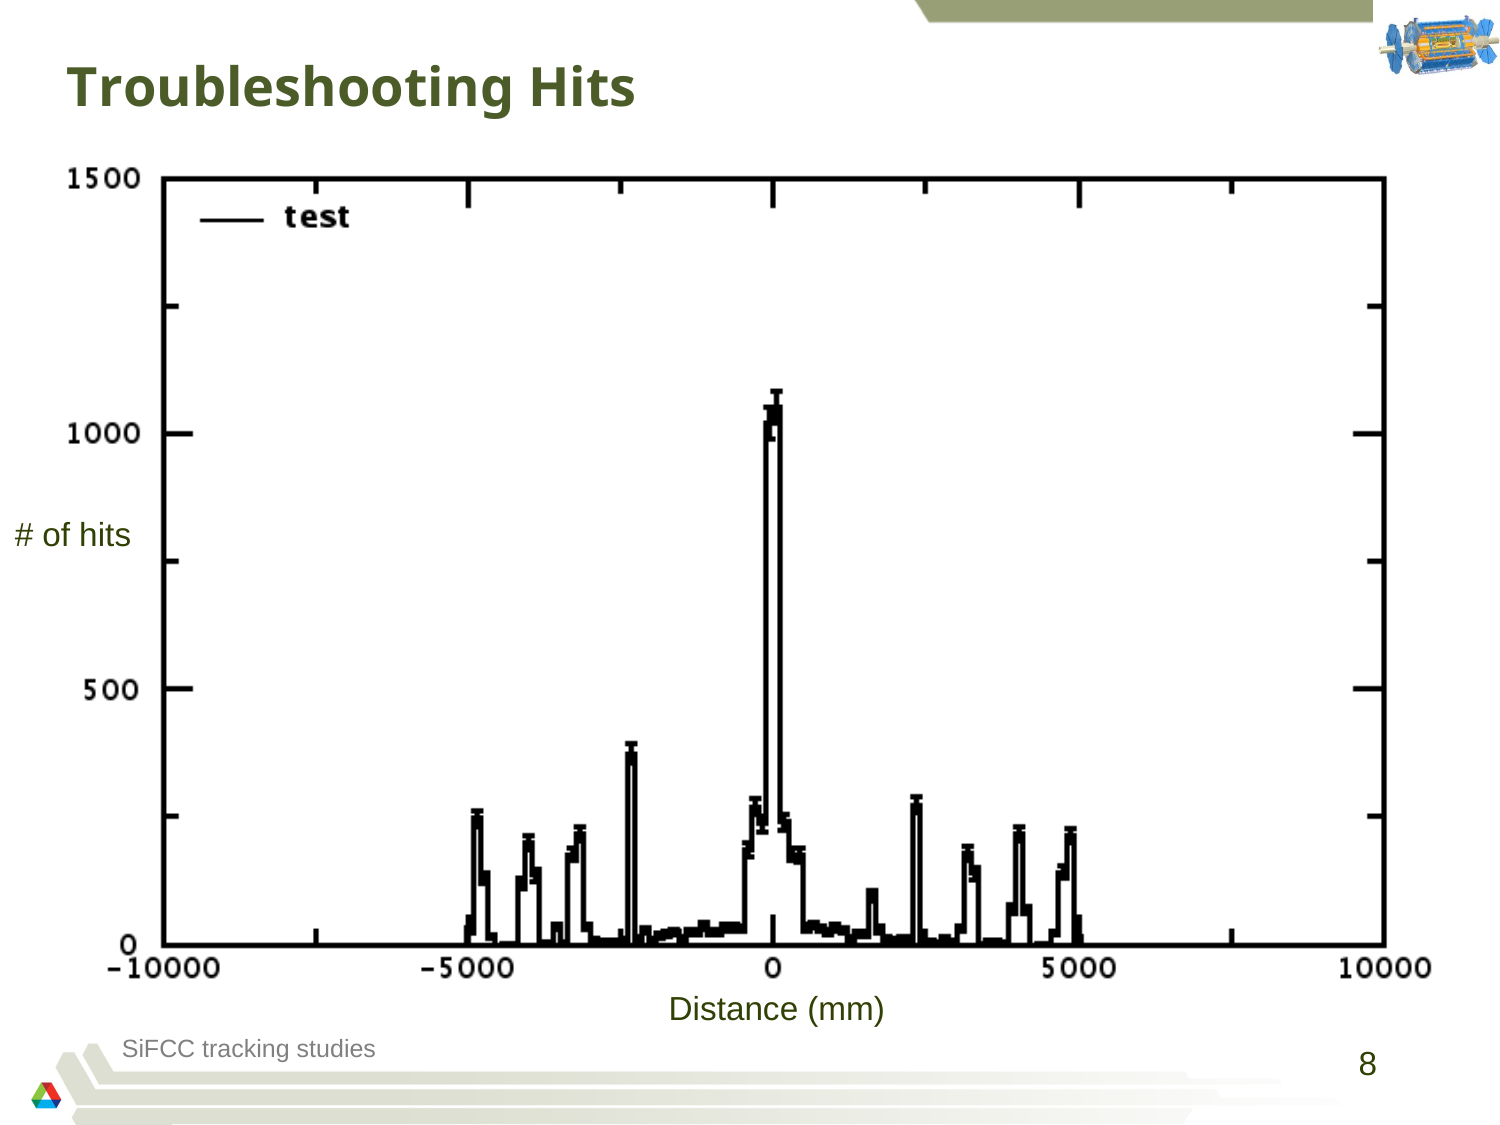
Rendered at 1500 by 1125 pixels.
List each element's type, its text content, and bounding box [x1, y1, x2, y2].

picture [0, 0, 1500, 94]
text_box # of hits [0, 505, 147, 561]
title Troubleshooting Hits [52, 45, 1426, 126]
picture [41, 127, 1465, 1014]
picture [0, 1037, 1500, 1125]
text_box Distance (mm) [653, 979, 901, 1035]
